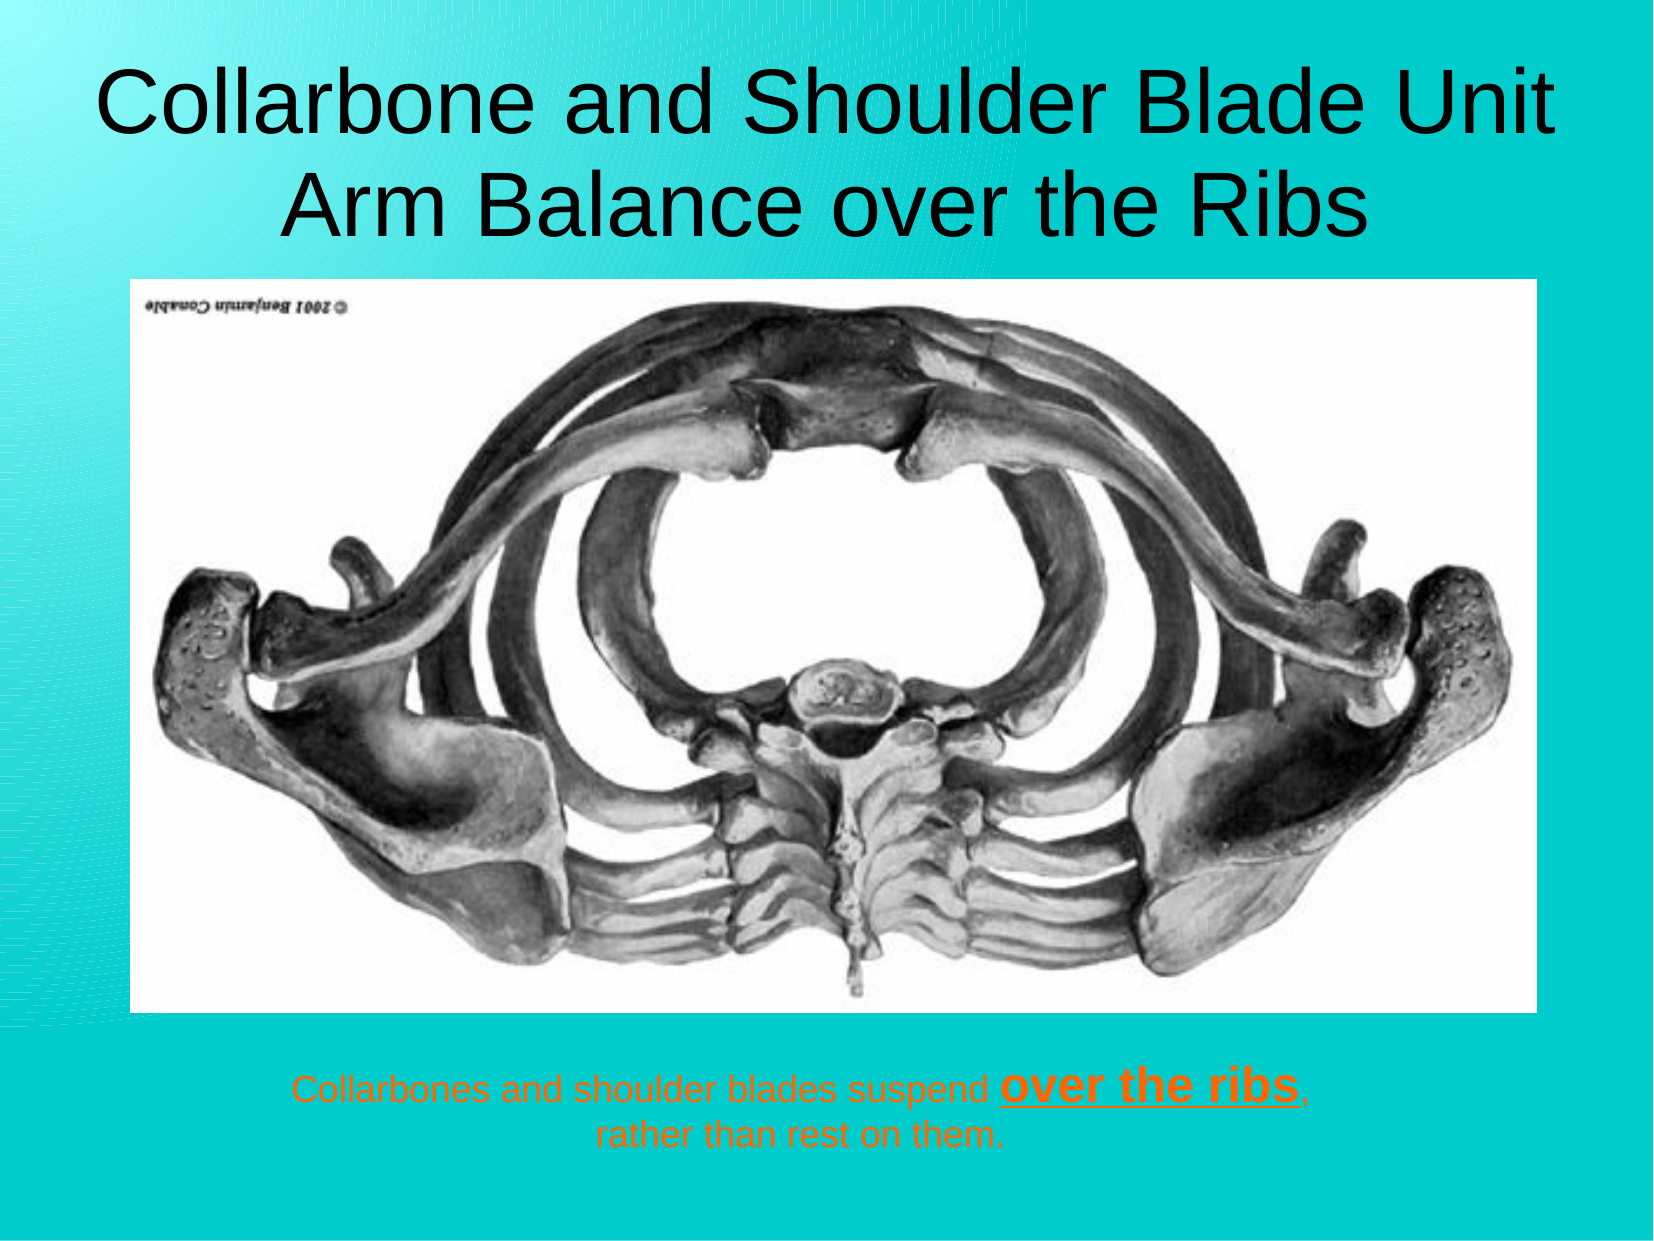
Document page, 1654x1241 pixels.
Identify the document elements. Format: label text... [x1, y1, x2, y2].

text_box Collarbones and shoulder blades suspend over the ribs, rather than rest on them. [112, 1050, 1500, 1165]
title Collarbone and Shoulder Blade Unit Arm Balance over the Ribs [82, 49, 1571, 257]
picture [130, 279, 1537, 1013]
